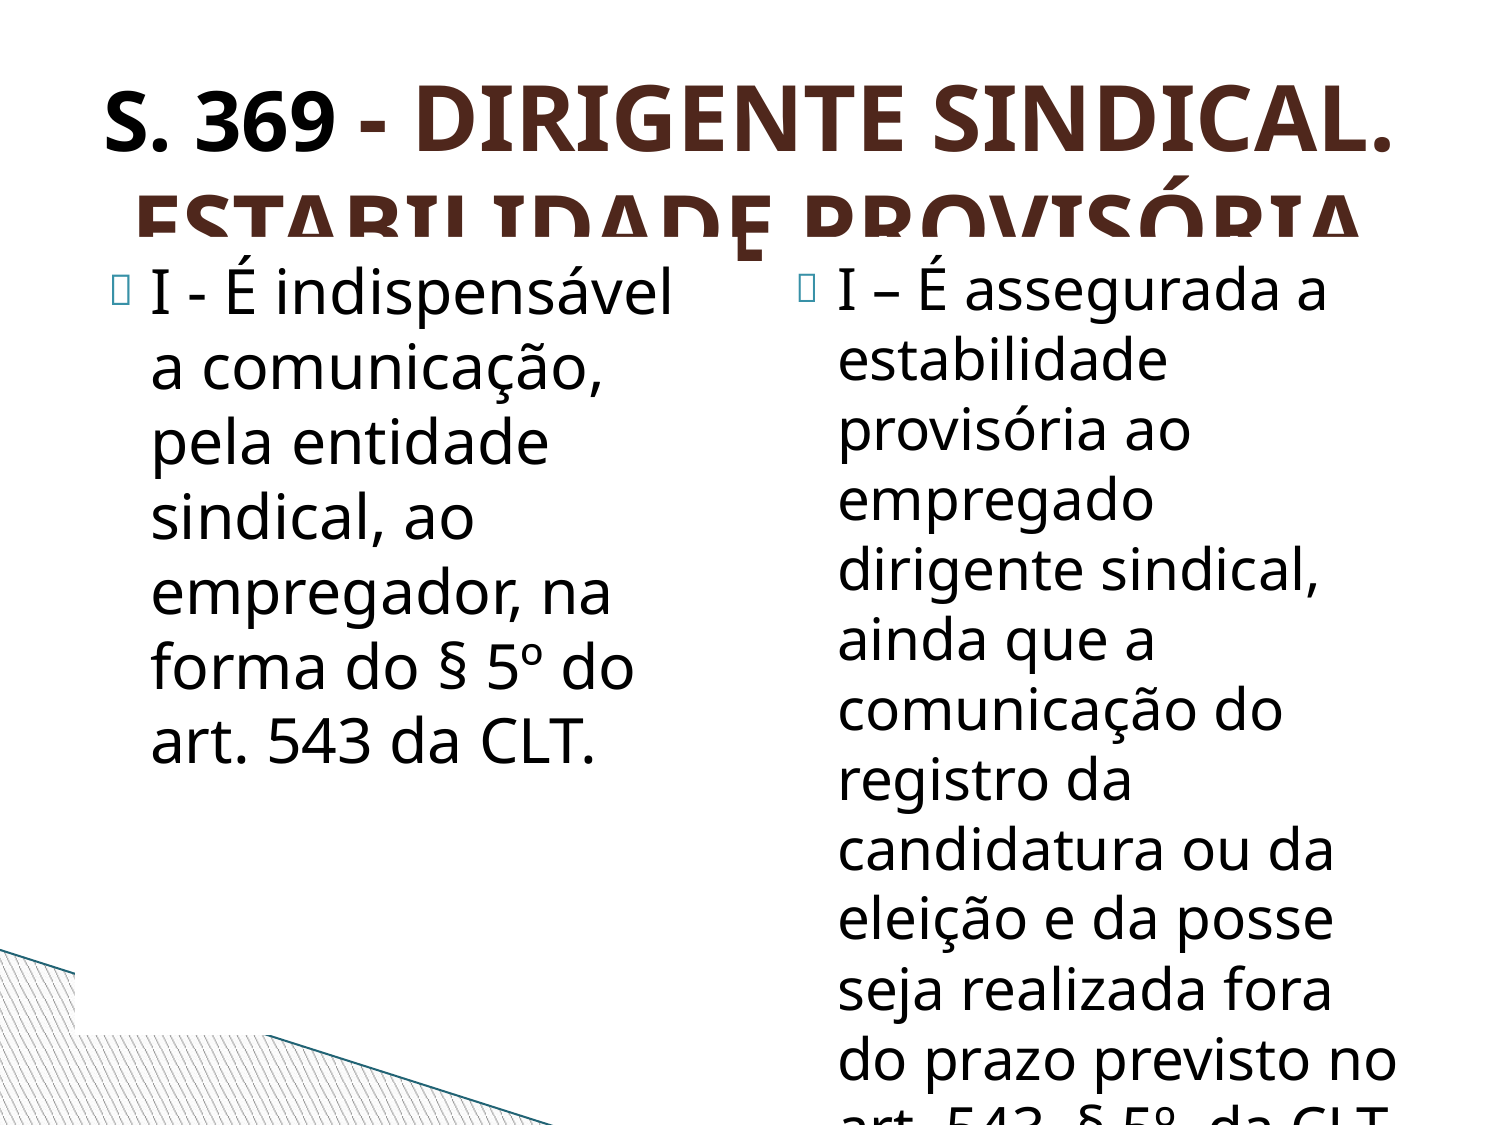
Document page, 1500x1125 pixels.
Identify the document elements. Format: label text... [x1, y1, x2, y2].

list I – É assegurada a estabilidade provisória ao empregado dirigente sindical, ainda que a comunicação do registro da candidatura ou da eleição e da posse seja realizada fora do prazo previsto no art. 543, § 5º, da CLT, desde que a ciência ao empregador, por qualquer meio, ocorra na vigência do contrato de trabalho. [761, 236, 1425, 1125]
title S. 369 - DIRIGENTE SINDICAL. ESTABILIDADE PROVISÓRIA [75, 44, 1425, 288]
picture [0, 952, 543, 1125]
list I ‐ É indispensável a comunicação, pela entidade sindical, ao empregador, na forma do § 5º do art. 543 da CLT. [75, 236, 738, 1035]
